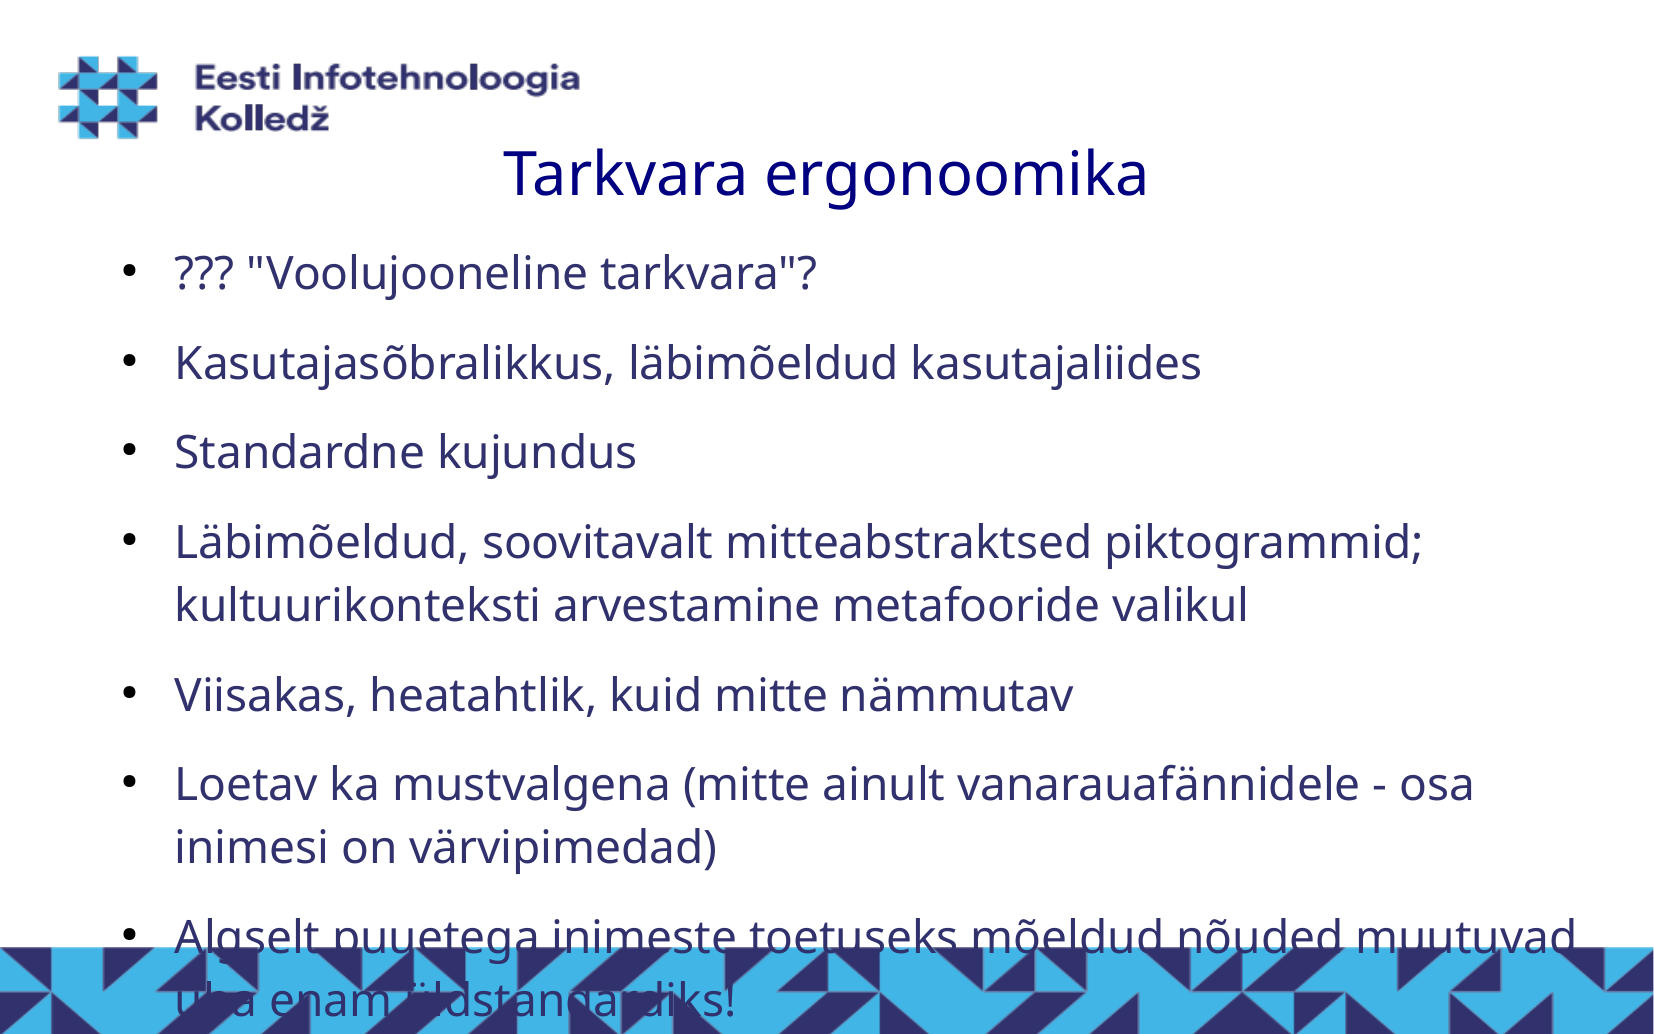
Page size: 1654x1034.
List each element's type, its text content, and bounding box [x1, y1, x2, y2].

title Tarkvara ergonoomika [121, 85, 1533, 240]
list ??? "Voolujooneline tarkvara"? Kasutajasõbralikkus, läbimõeldud kasutajaliides Standardne kujundus Läbimõeldud, soovitavalt mitteabstraktsed piktogrammid; kultuurikonteksti arvestamine metafooride valikul Viisakas, heatahtlik, kuid mitte nämmutav Loetav ka mustvalgena (mitte ainult vanarauafännidele - osa inimesi on värvipimedad) Algselt puuetega inimeste toetuseks mõeldud nõuded muutuvad üha enam üldstandardiks! [103, 240, 1610, 940]
